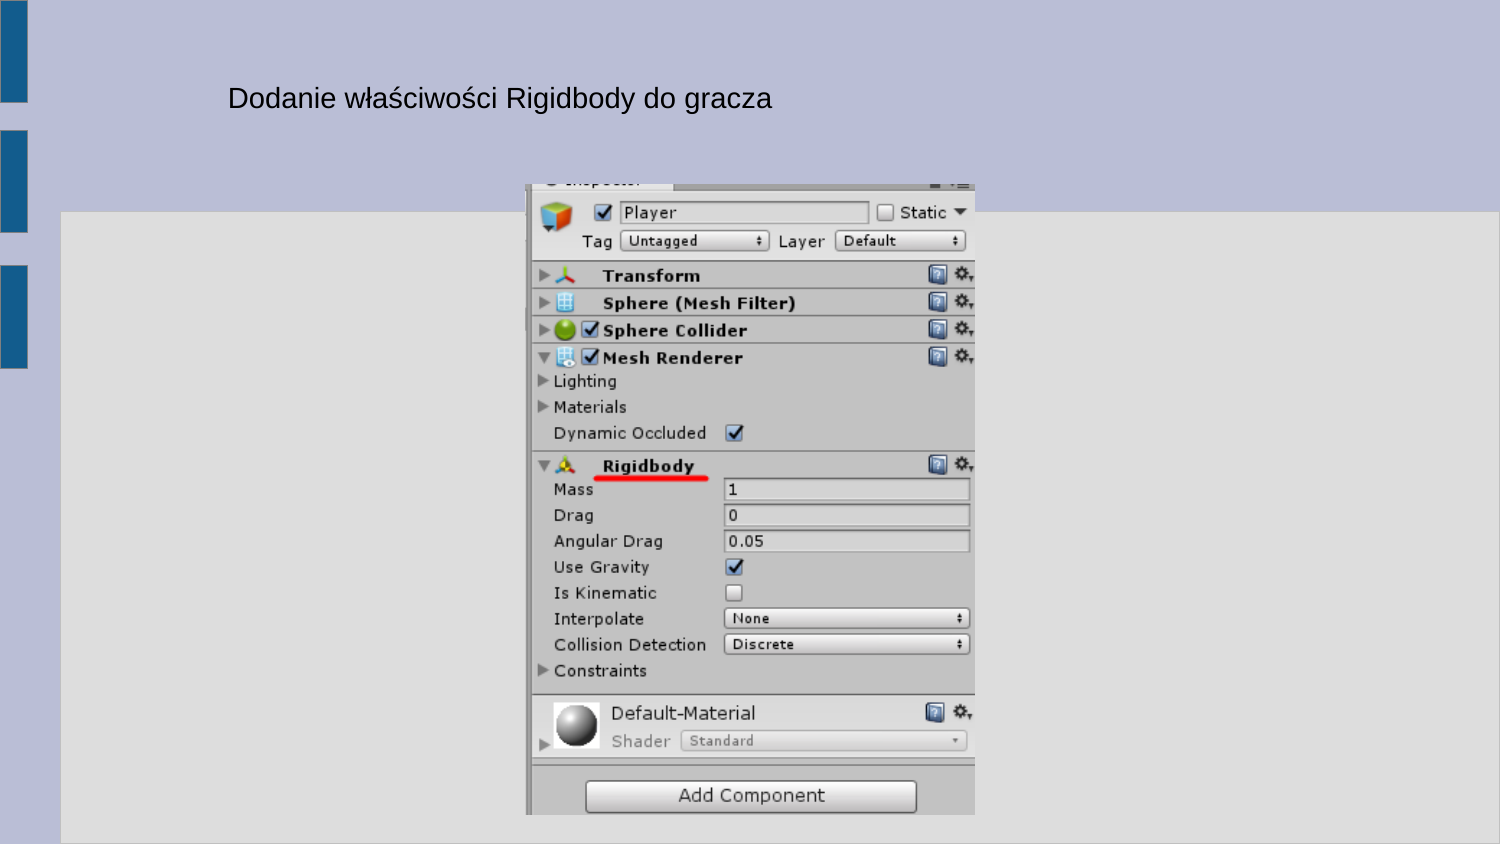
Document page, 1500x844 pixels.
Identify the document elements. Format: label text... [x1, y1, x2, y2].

picture [525, 184, 975, 815]
title Dodanie właściwości Rigidbody do gracza [212, 64, 1368, 215]
